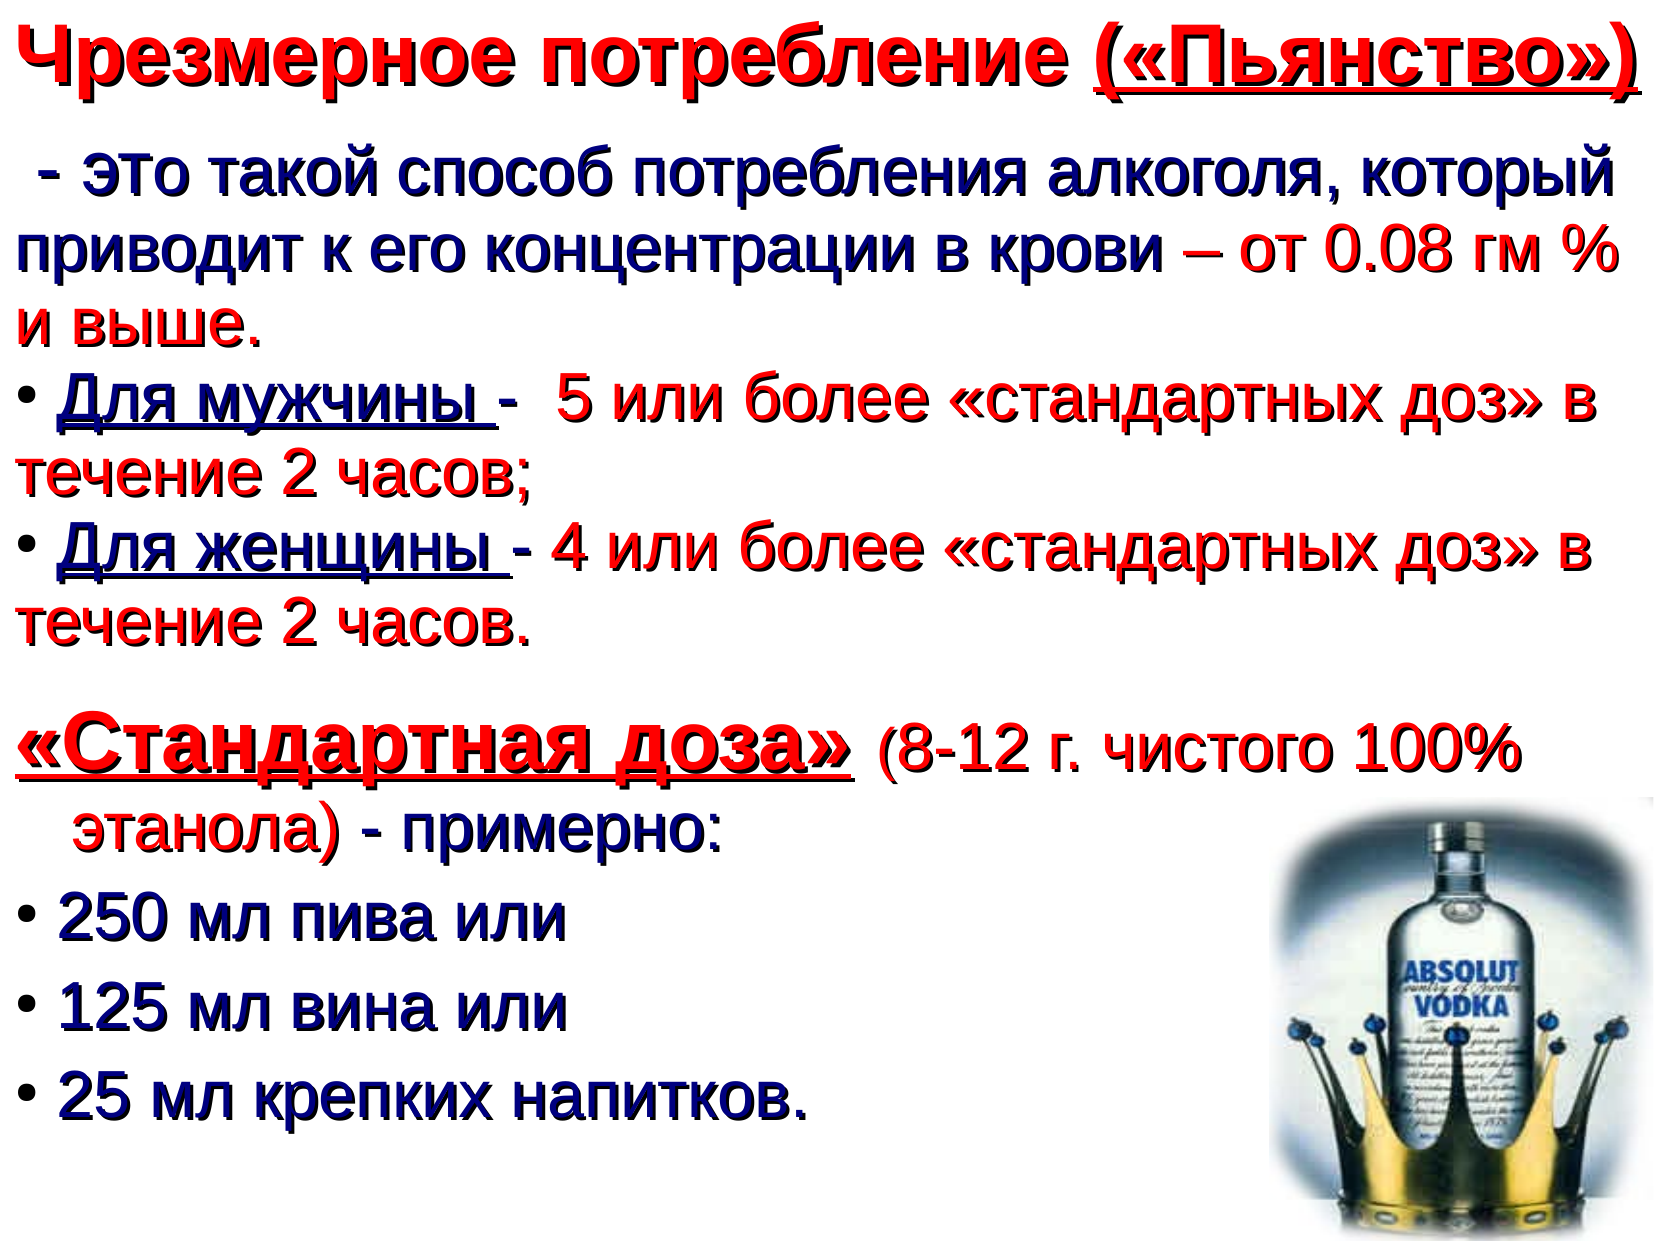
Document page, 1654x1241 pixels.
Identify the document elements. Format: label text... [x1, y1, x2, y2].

text_box Чрезмерное потребление («Пьянство») [0, 0, 1654, 148]
text_box «Стандартная доза» (8-12 г. чистого 100% этанола) - примерно: 250 мл пива или 125 мл вина или 25 мл крепких напитков. [0, 679, 1652, 1152]
text_box - это такой способ потребления алкоголя, который приводит к его концентрации в крови – от 0.08 гм % и выше. Для мужчины - 5 или более «стандартных доз» в течение 2 часов; Для женщины - 4 или более «стандартных доз» в течение 2 часов. [0, 118, 1639, 680]
picture [1269, 797, 1654, 1241]
